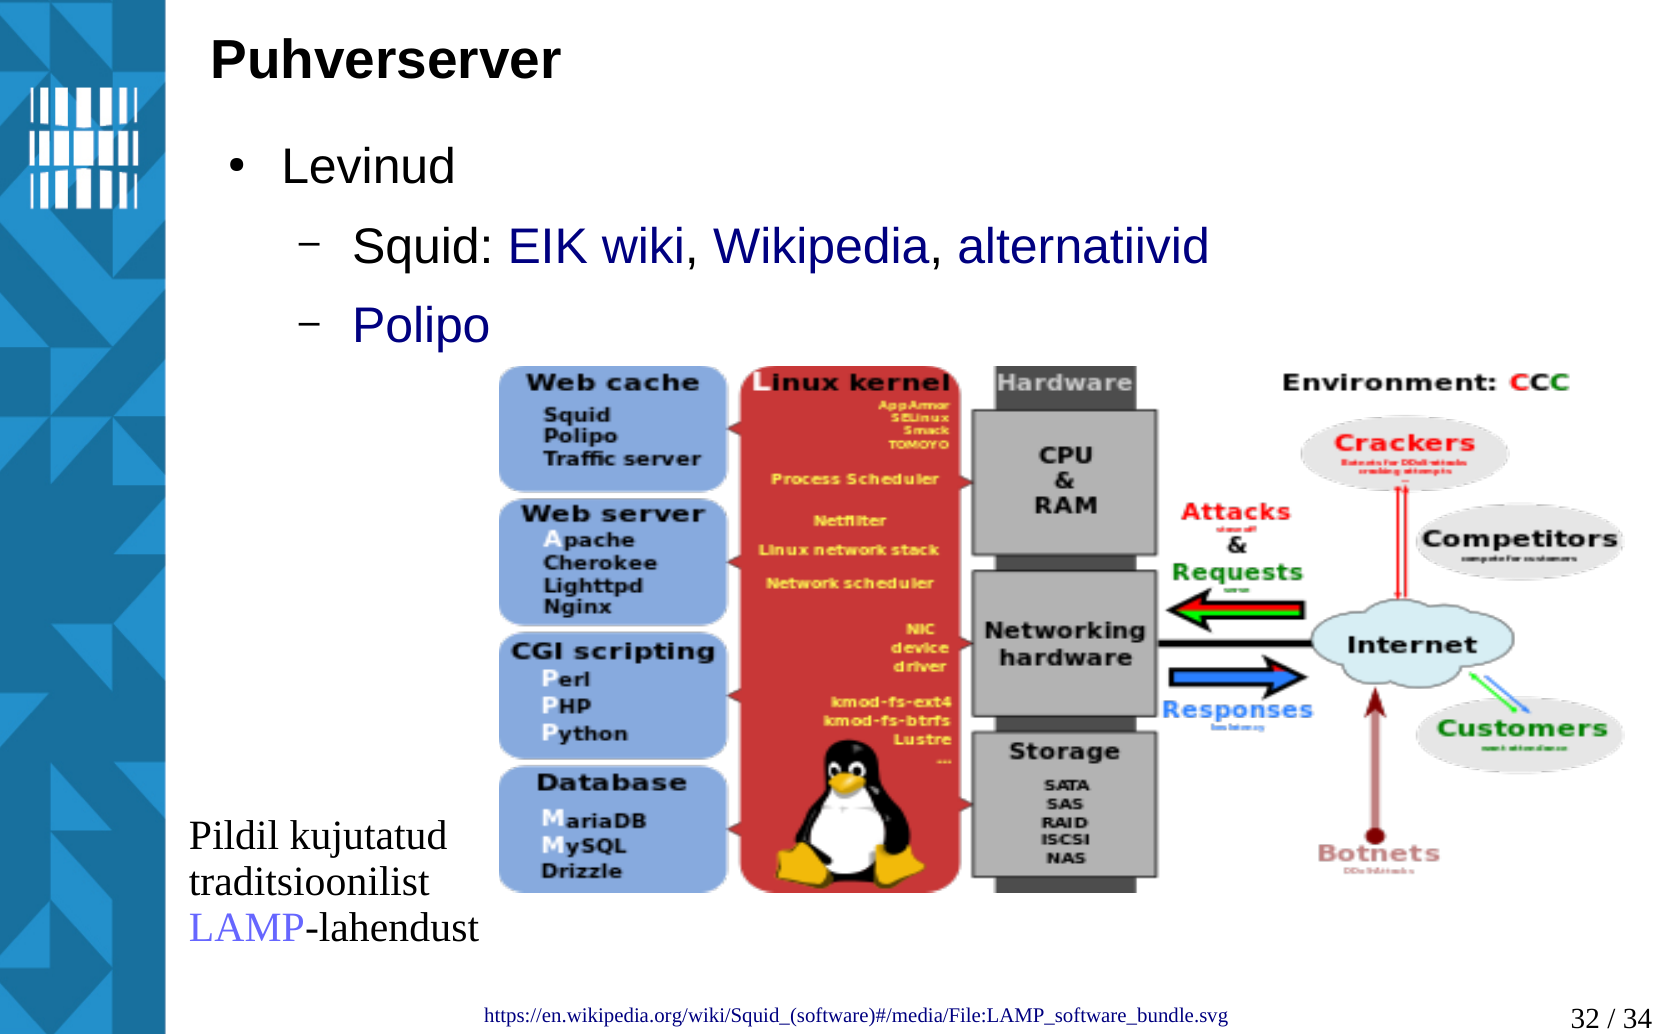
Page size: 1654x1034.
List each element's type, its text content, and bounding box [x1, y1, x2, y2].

text_box https://en.wikipedia.org/wiki/Squid_(software)#/media/File:LAMP_software_bundle.svg [484, 1003, 1341, 1029]
title Puhverserver [210, 17, 1506, 101]
picture [499, 366, 1625, 893]
list Levinud Squid: EIK wiki, Wikipedia, alternatiivid Polipo [210, 138, 1506, 355]
text_box Pildil kujutatud traditsioonilist LAMP-lahendust [188, 812, 544, 960]
